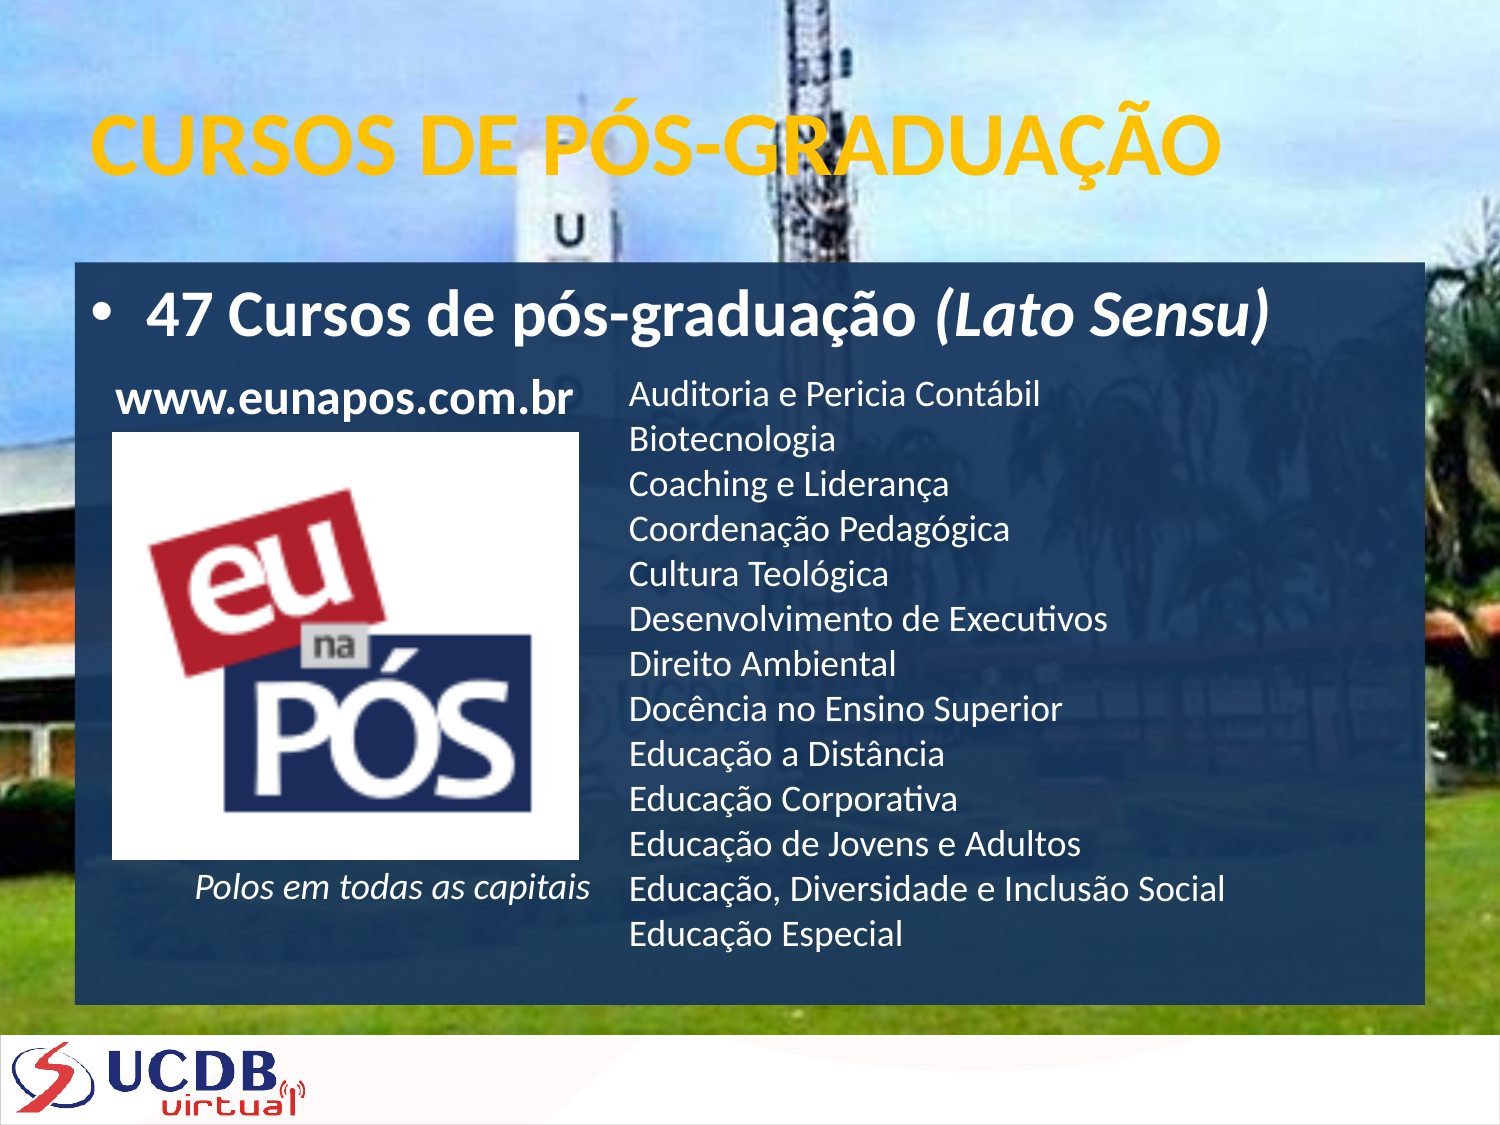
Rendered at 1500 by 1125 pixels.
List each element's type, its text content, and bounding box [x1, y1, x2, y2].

text_box www.eunapos.com.br [101, 356, 613, 432]
picture [0, 0, 1500, 1125]
text_box Polos em todas as capitais [179, 854, 606, 915]
text_box 47 Cursos de pós-graduação (Lato Sensu)​ [74, 262, 1425, 1005]
text_box Auditoria e Pericia Contábil Biotecnologia Coaching e Liderança Coordenação Pedagógica Cultura Teológica Desenvolvimento de Executivos Direito Ambiental Docência no Ensino Superior Educação a Distância Educação Corporativa Educação de Jovens e Adultos Educação, Diversidade e Inclusão Social Educação Especial [614, 361, 1242, 962]
title CURSOS DE PÓS-GRADUAÇÃO [75, 45, 1425, 233]
